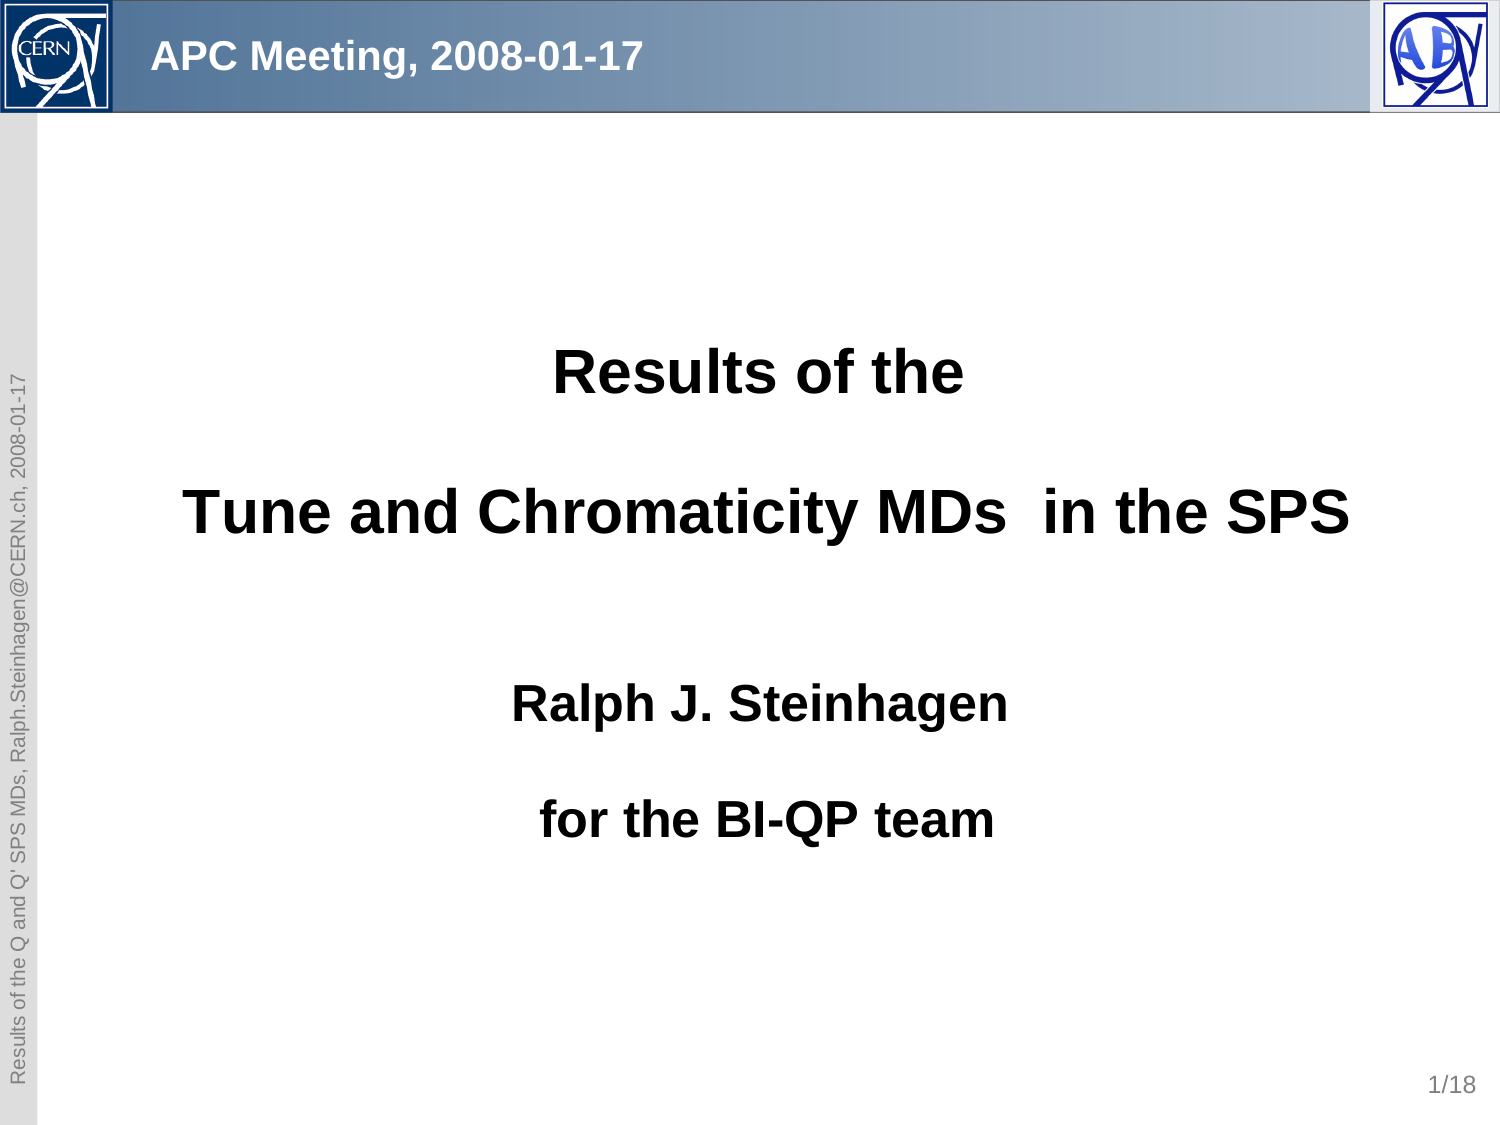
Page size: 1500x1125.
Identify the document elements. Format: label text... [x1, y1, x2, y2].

text_box Results of the Tune and Chromaticity MDs in the SPS Ralph J. Steinhagen for the BI-QP team [88, 245, 1447, 1014]
title APC Meeting, 2008-01-17 [150, 0, 1329, 113]
picture [1382, 1, 1489, 108]
picture [0, 0, 113, 113]
